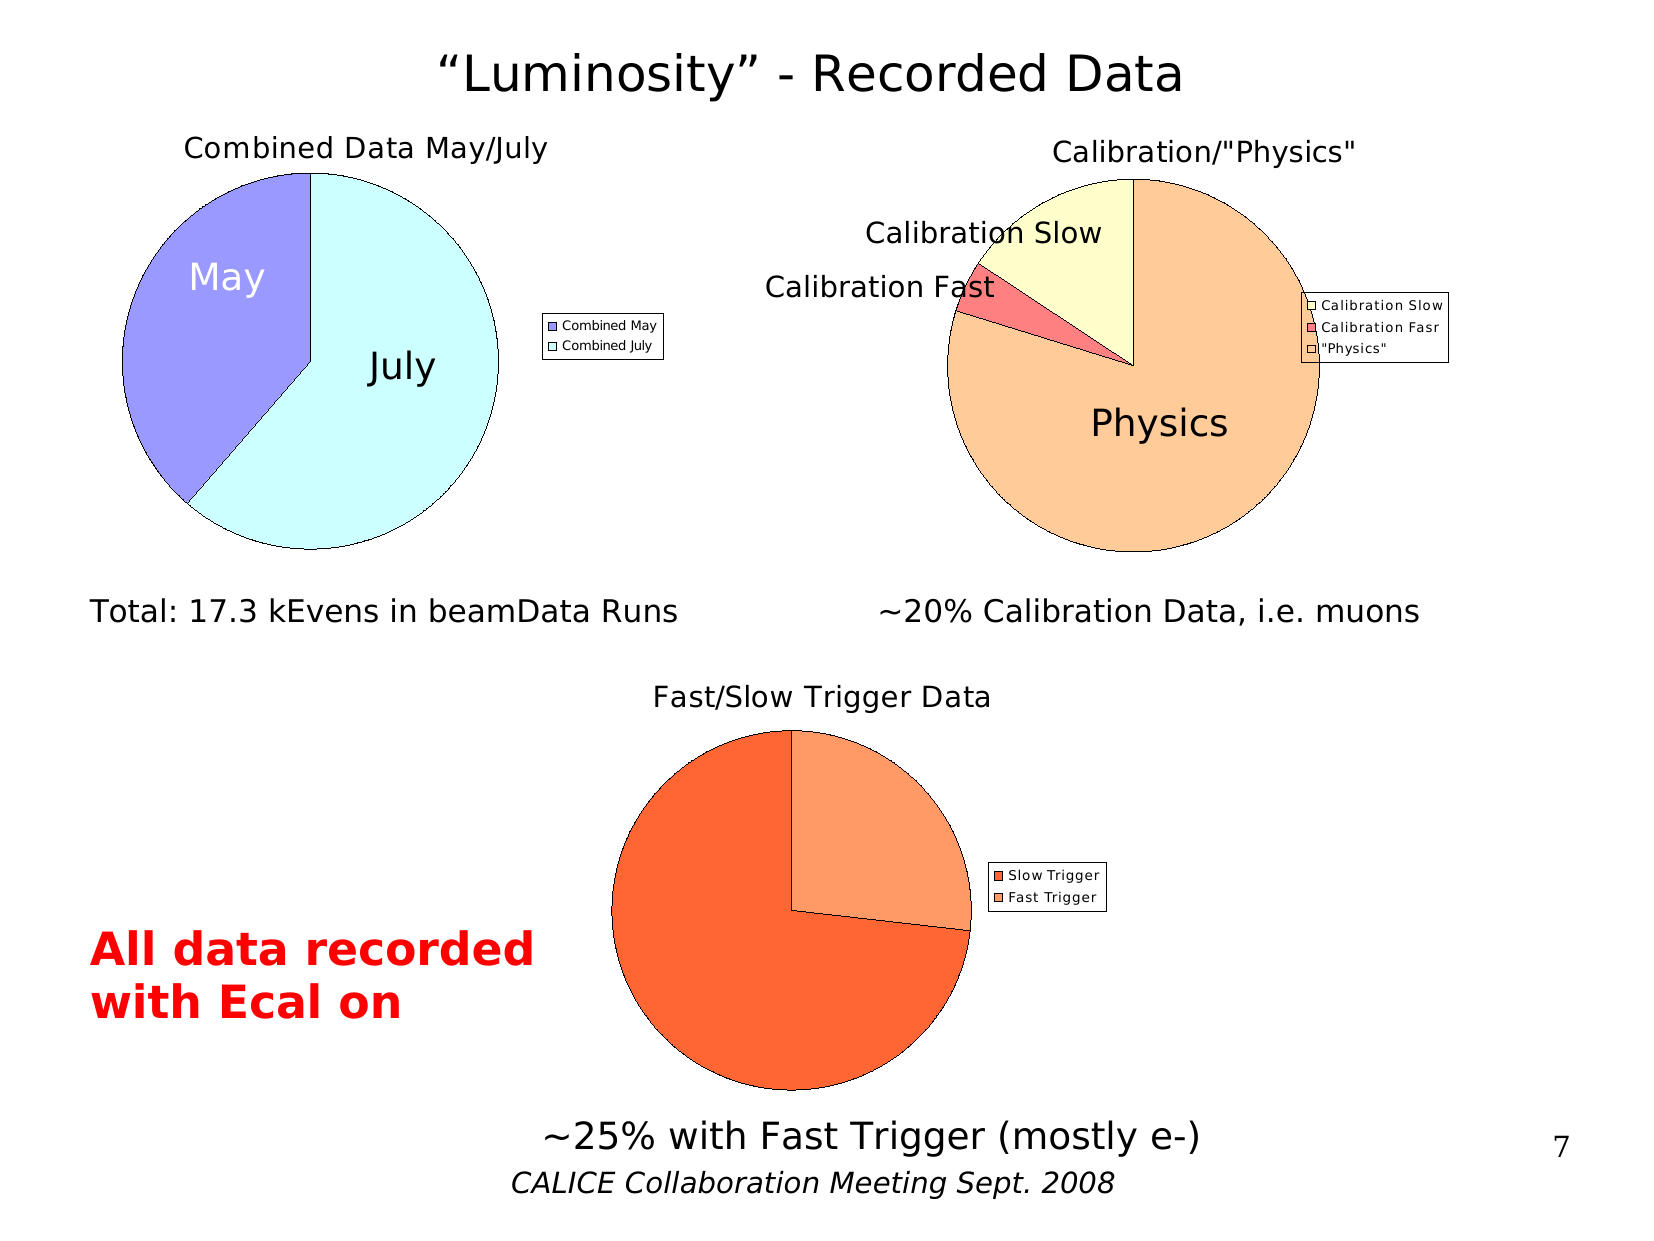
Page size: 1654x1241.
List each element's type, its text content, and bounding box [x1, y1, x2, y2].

text_box All data recorded with Ecal on [75, 915, 542, 1037]
chart [90, 112, 676, 559]
chart [937, 116, 1449, 563]
text_box Physics [1075, 394, 1241, 454]
text_box May [173, 248, 280, 307]
text_box ~25% with Fast Trigger (mostly e-) [526, 1107, 1204, 1166]
text_box Total: 17.3 kEvens in beamData Runs [75, 586, 694, 638]
text_box ~20% Calibration Data, i.e. muons [862, 586, 1435, 638]
text_box Calibration Slow [850, 209, 1117, 259]
text_box “Luminosity” - Recorded Data [421, 37, 1201, 111]
text_box Calibration Fast [750, 262, 1010, 312]
chart [601, 661, 1111, 1107]
text_box July [354, 337, 451, 396]
